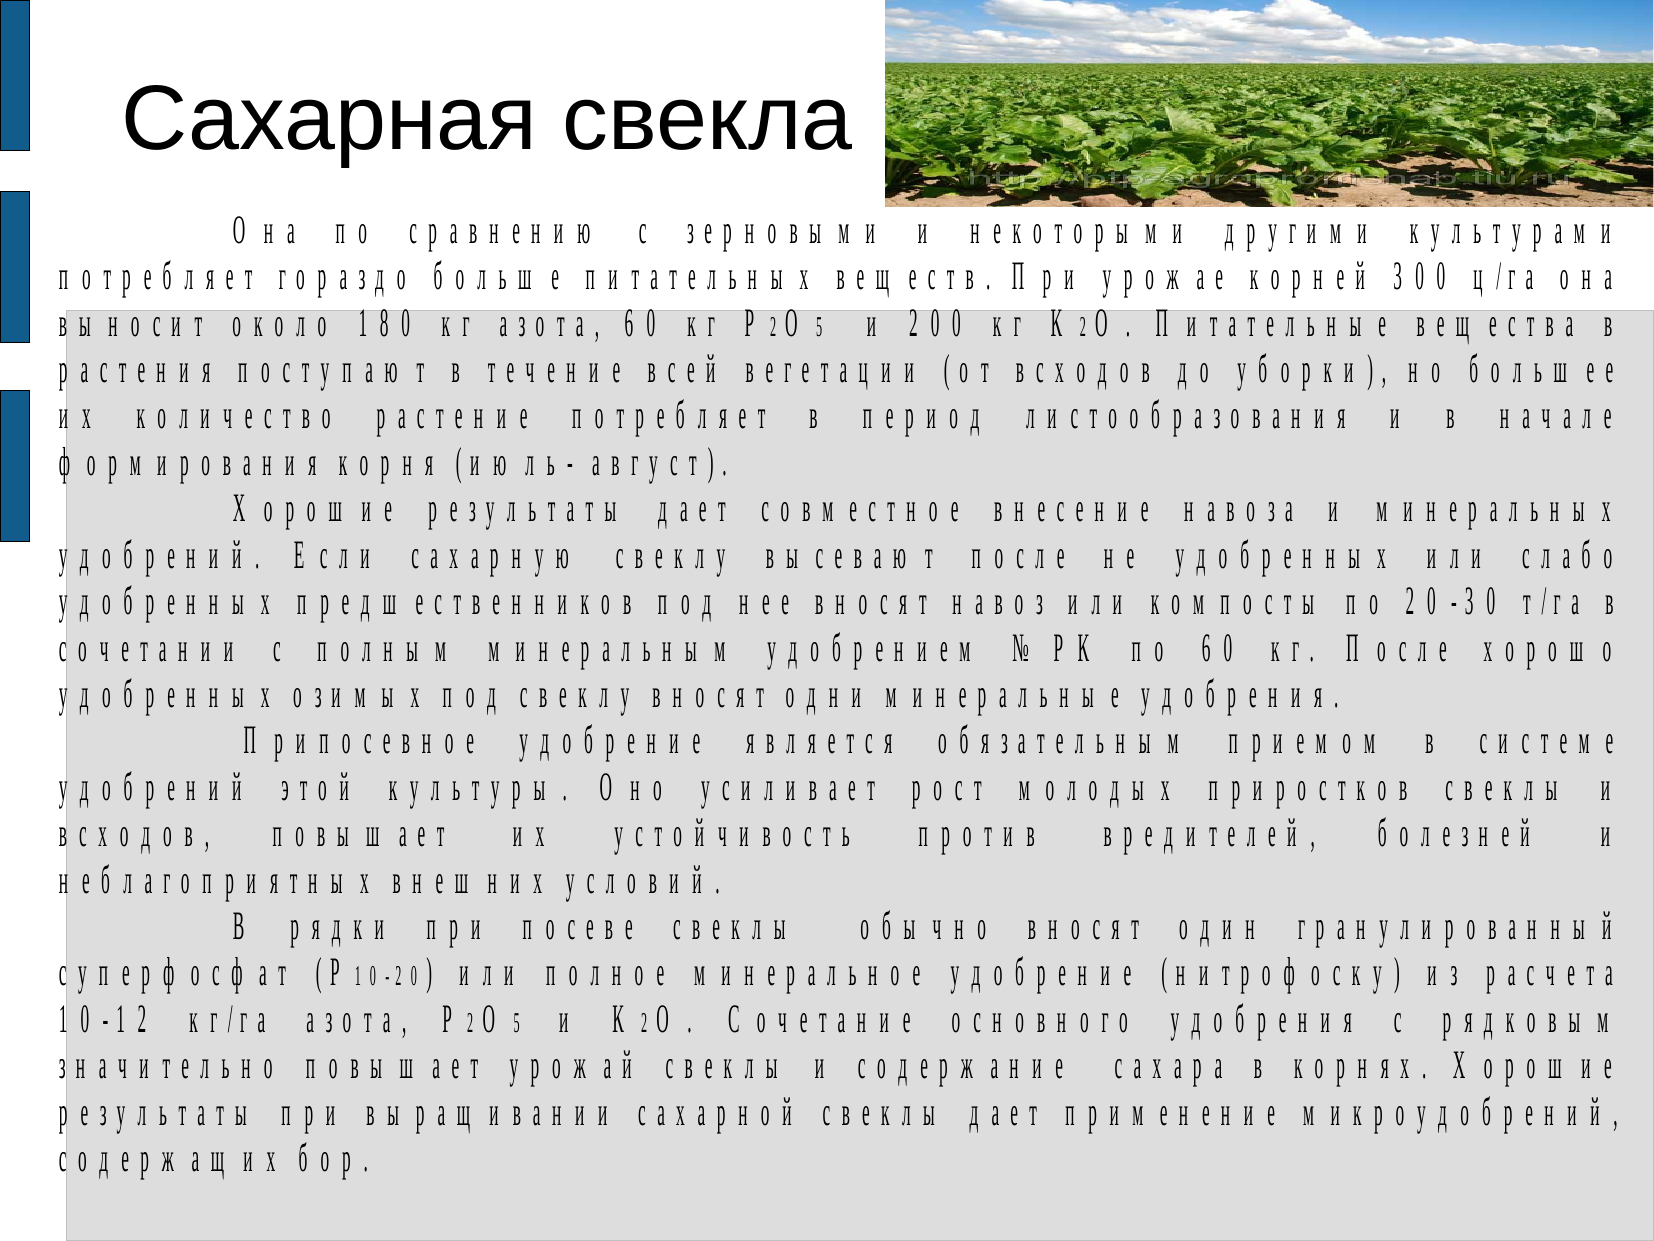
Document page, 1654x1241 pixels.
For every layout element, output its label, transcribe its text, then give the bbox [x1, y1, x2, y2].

title Сахарная свекла [121, 29, 885, 206]
picture [59, 0, 1654, 1182]
